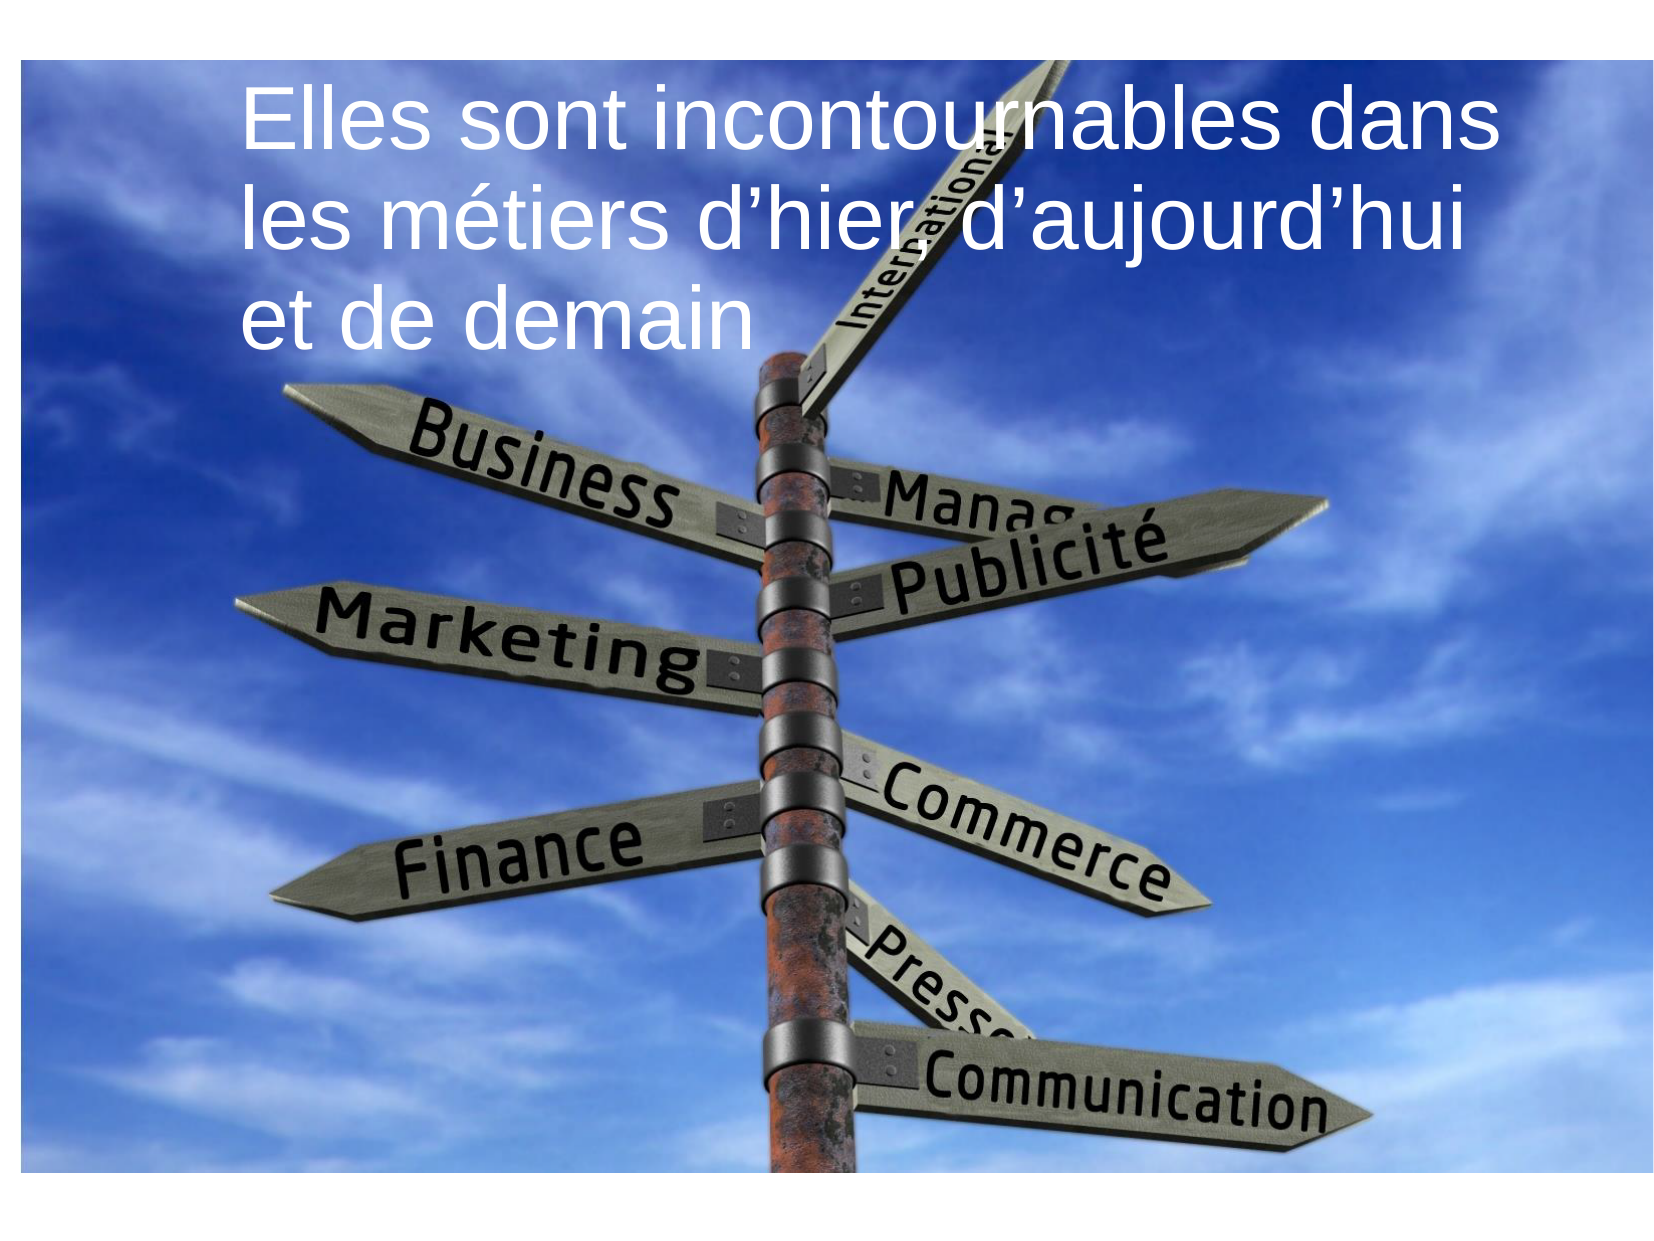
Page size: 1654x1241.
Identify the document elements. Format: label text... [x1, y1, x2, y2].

text_box Elles sont incontournables dans les métiers d’hier, d’aujourd’hui et de demain [224, 60, 1571, 476]
picture [20, 60, 1654, 1173]
